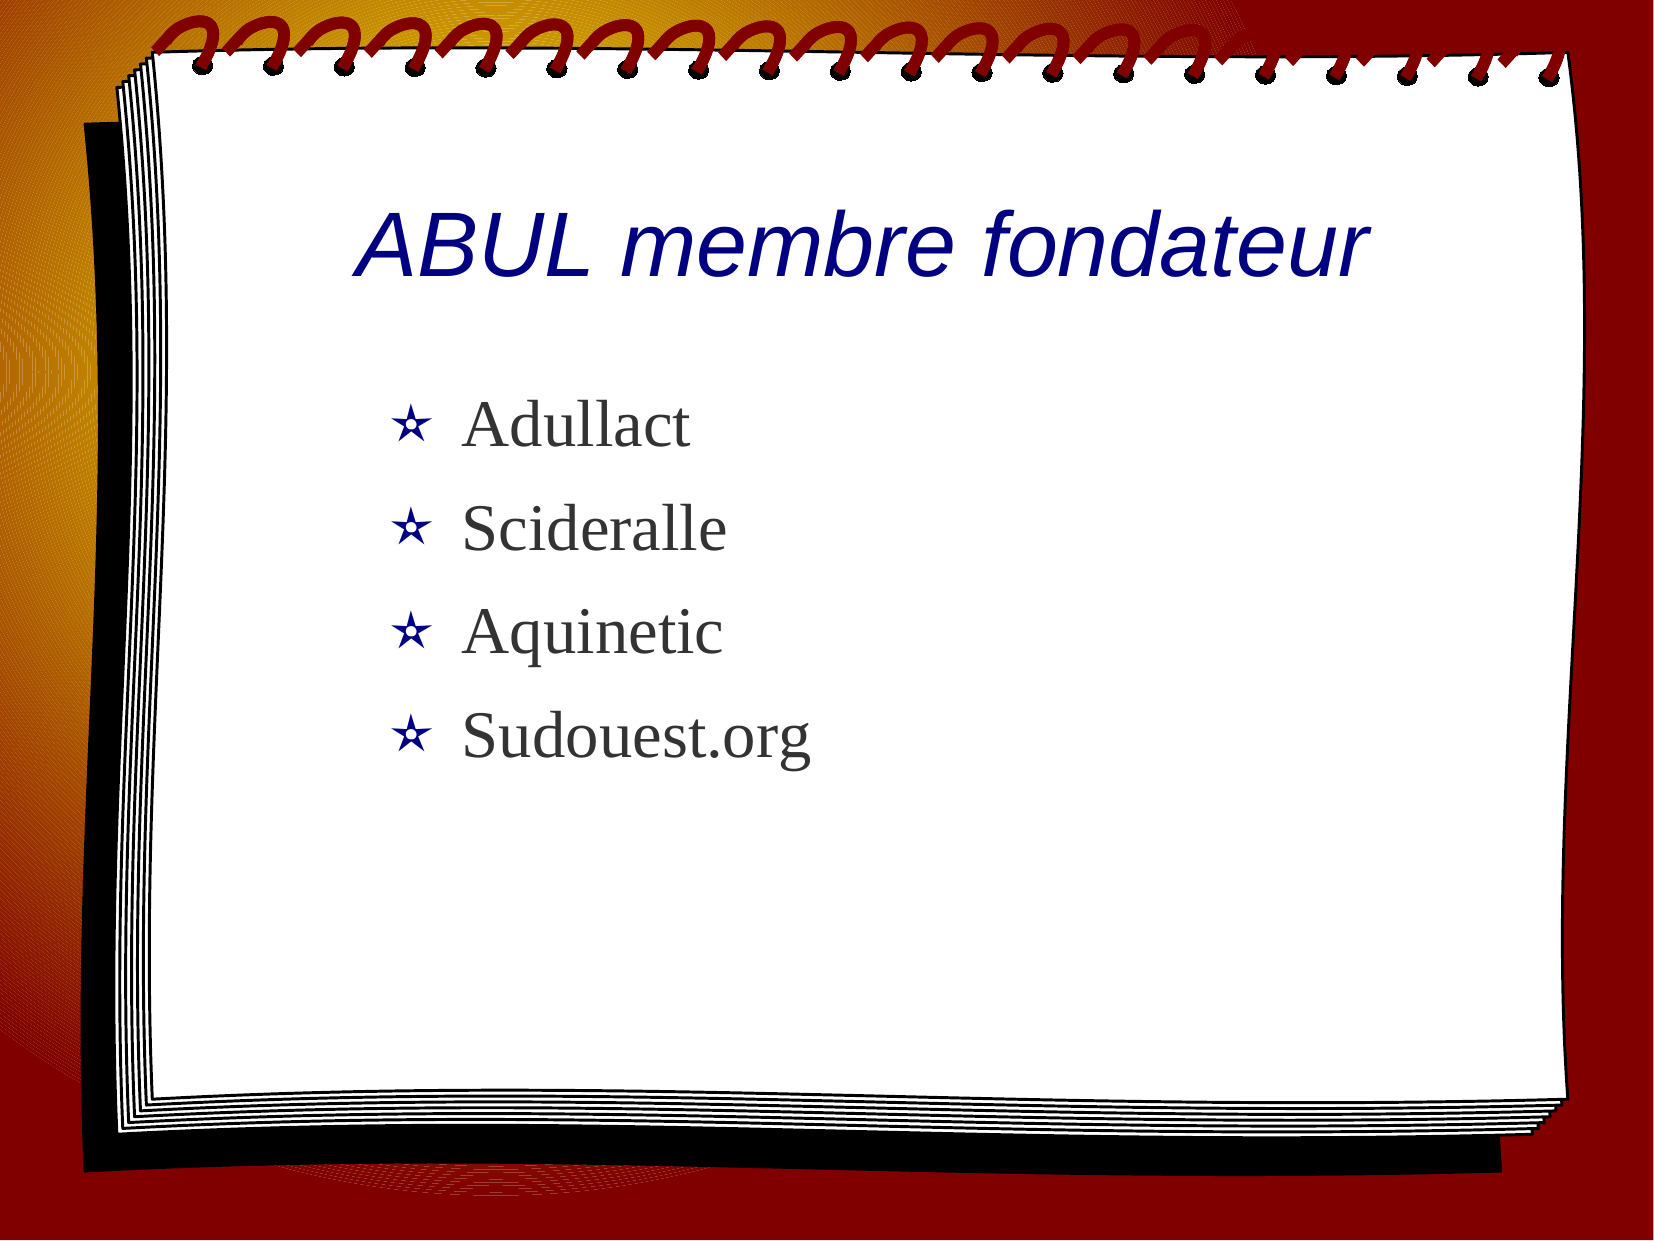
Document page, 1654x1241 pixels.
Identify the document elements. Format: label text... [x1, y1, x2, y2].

list Adullact Scideralle Aquinetic Sudouest.org [379, 387, 1511, 990]
title ABUL membre fondateur [215, 143, 1511, 346]
